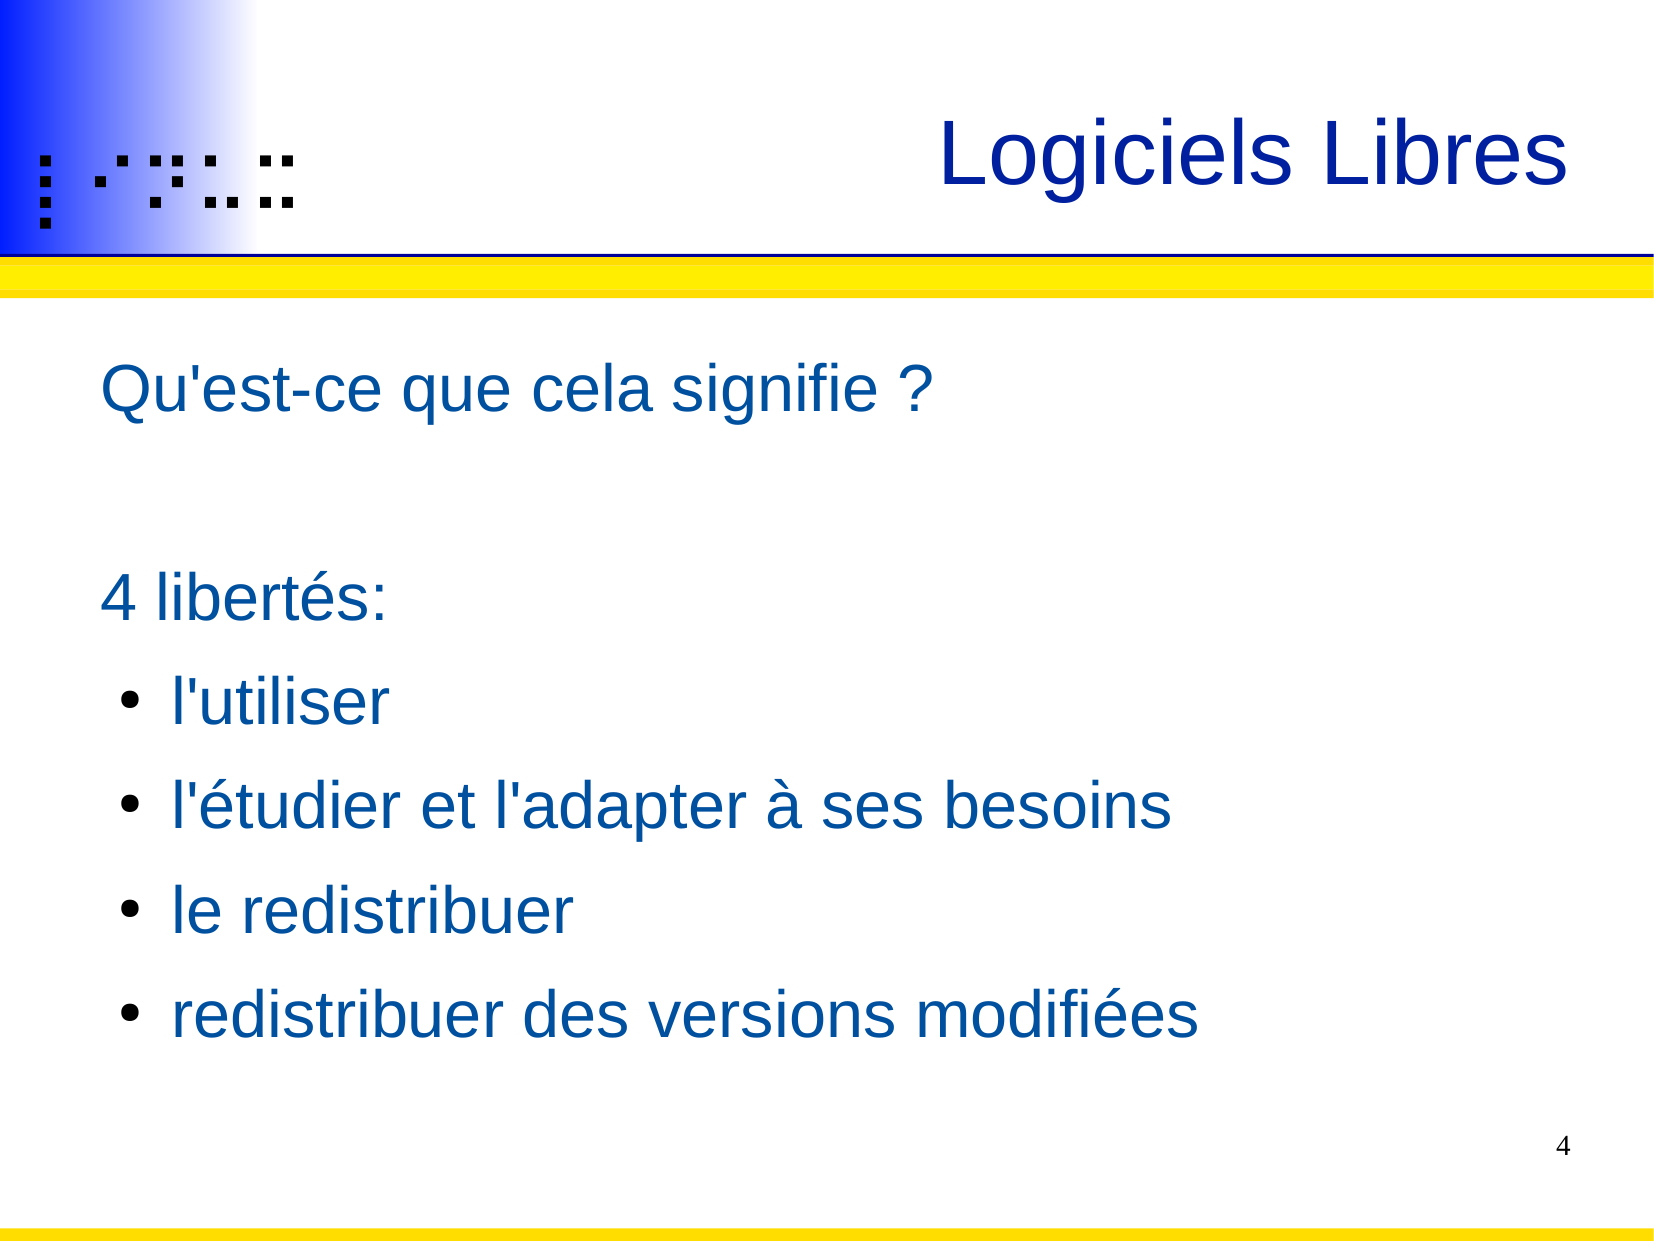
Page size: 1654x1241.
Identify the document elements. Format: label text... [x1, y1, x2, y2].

title Logiciels Libres [372, 49, 1571, 257]
list Qu'est-ce que cela signifie ? 4 libertés: l'utiliser l'étudier et l'adapter à ses besoins le redistribuer redistribuer des versions modifiées [82, 351, 1571, 1126]
